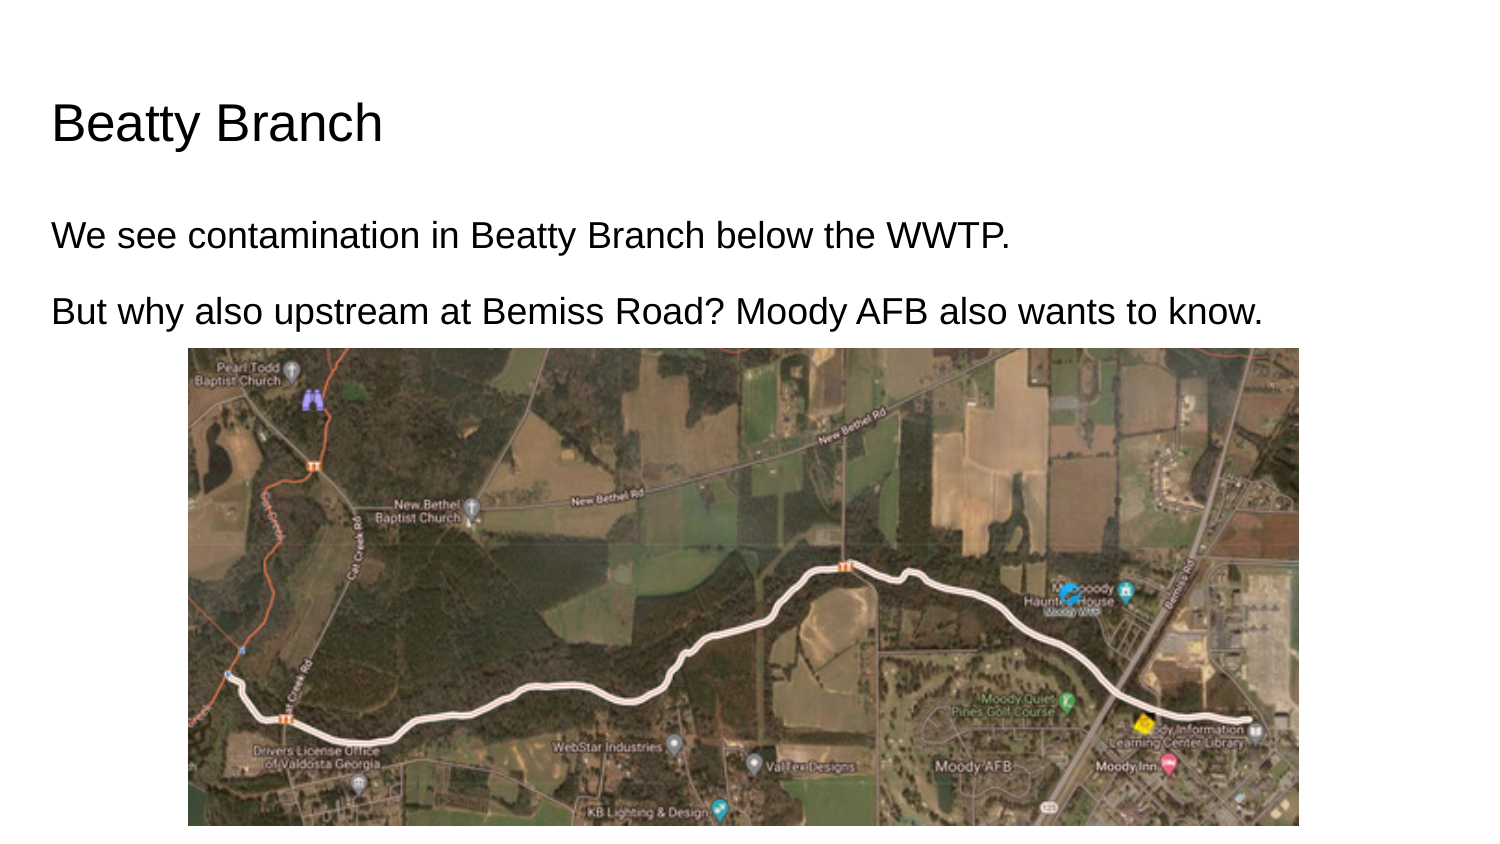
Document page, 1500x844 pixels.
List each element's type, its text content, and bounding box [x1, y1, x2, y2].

title Beatty Branch [51, 72, 1449, 167]
list We see contamination in Beatty Branch below the WWTP. But why also upstream at Bemiss Road? Moody AFB also wants to know. [51, 189, 1449, 383]
picture [188, 348, 1299, 826]
